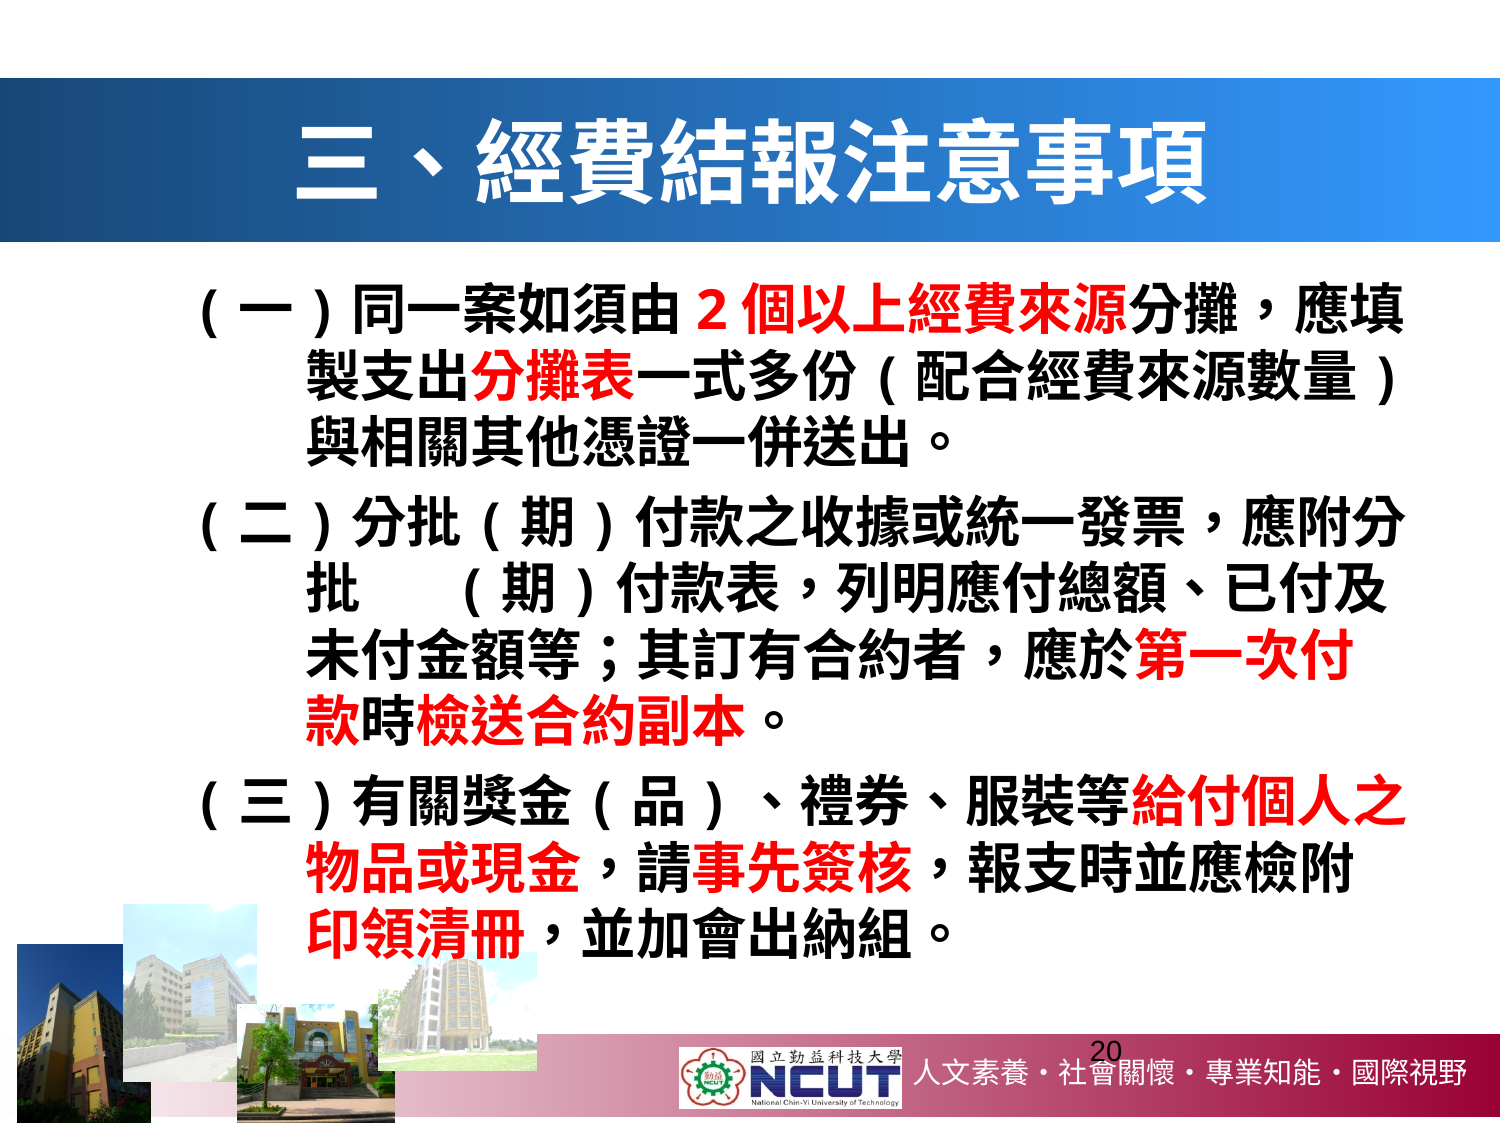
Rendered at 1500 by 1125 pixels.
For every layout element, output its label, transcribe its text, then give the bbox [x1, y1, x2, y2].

list (一)同一案如須由2個以上經費來源分攤，應填製支出分攤表一式多份(配合經費來源數量)與相關其他憑證一併送出。 (二)分批(期)付款之收據或統一發票，應附分批 (期)付款表，列明應付總額、已付及未付金額等；其訂有合約者，應於第一次付款時檢送合約副本。 (三)有關獎金(品)、禮券、服裝等給付個人之物品或現金，請事先簽核，報支時並應檢附印領清冊，並加會出納組。 [64, 267, 1424, 977]
text_box [1074, 1024, 1426, 1103]
title 三、經費結報注意事項 [0, 78, 1500, 242]
